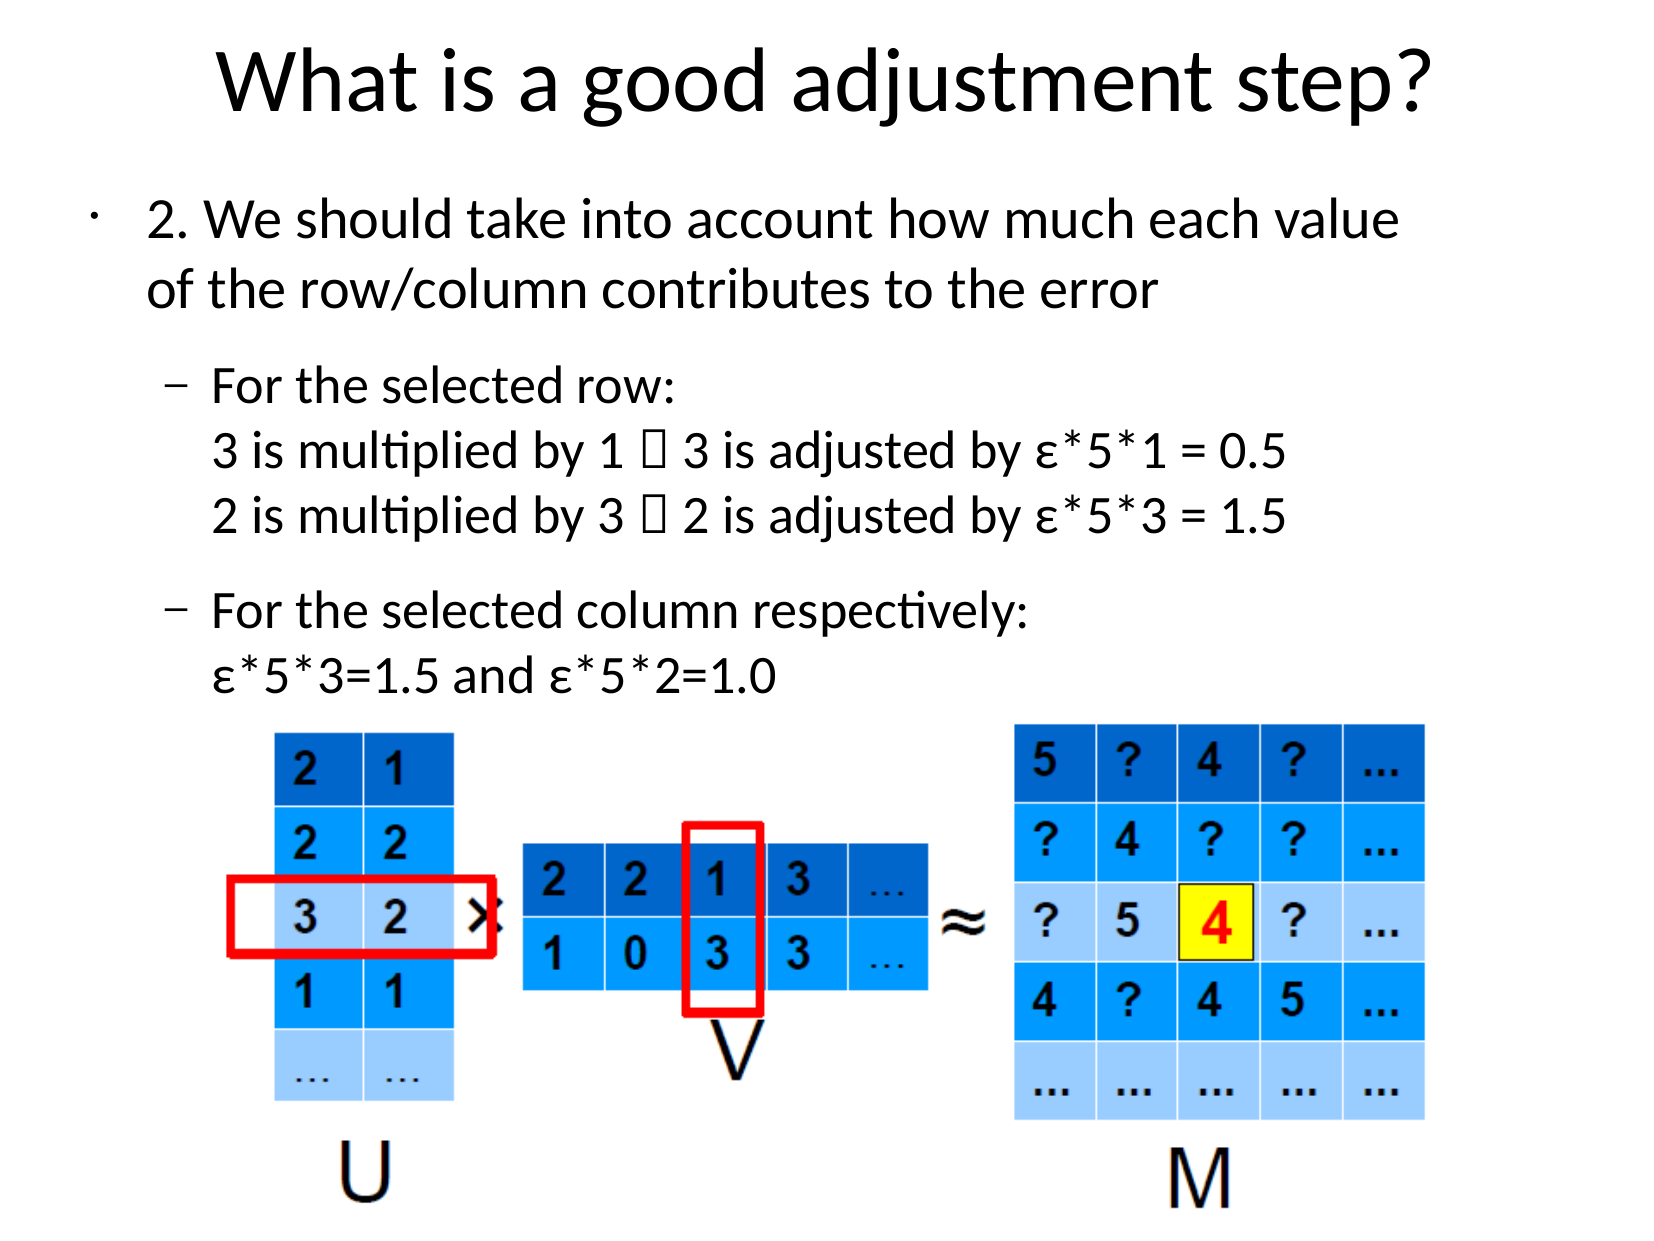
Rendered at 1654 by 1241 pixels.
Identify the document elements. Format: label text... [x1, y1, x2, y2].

picture [206, 697, 1451, 1229]
list 2. We should take into account how much each value of the row/column contributes to the error For the selected row: 3 is multiplied by 1  3 is adjusted by ε*5*1 = 0.5 2 is multiplied by 3  2 is adjusted by ε*5*3 = 1.5 For the selected column respectively: ε*5*3=1.5 and ε*5*2=1.0 [75, 172, 1426, 797]
title What is a good adjustment step? [82, 12, 1571, 220]
